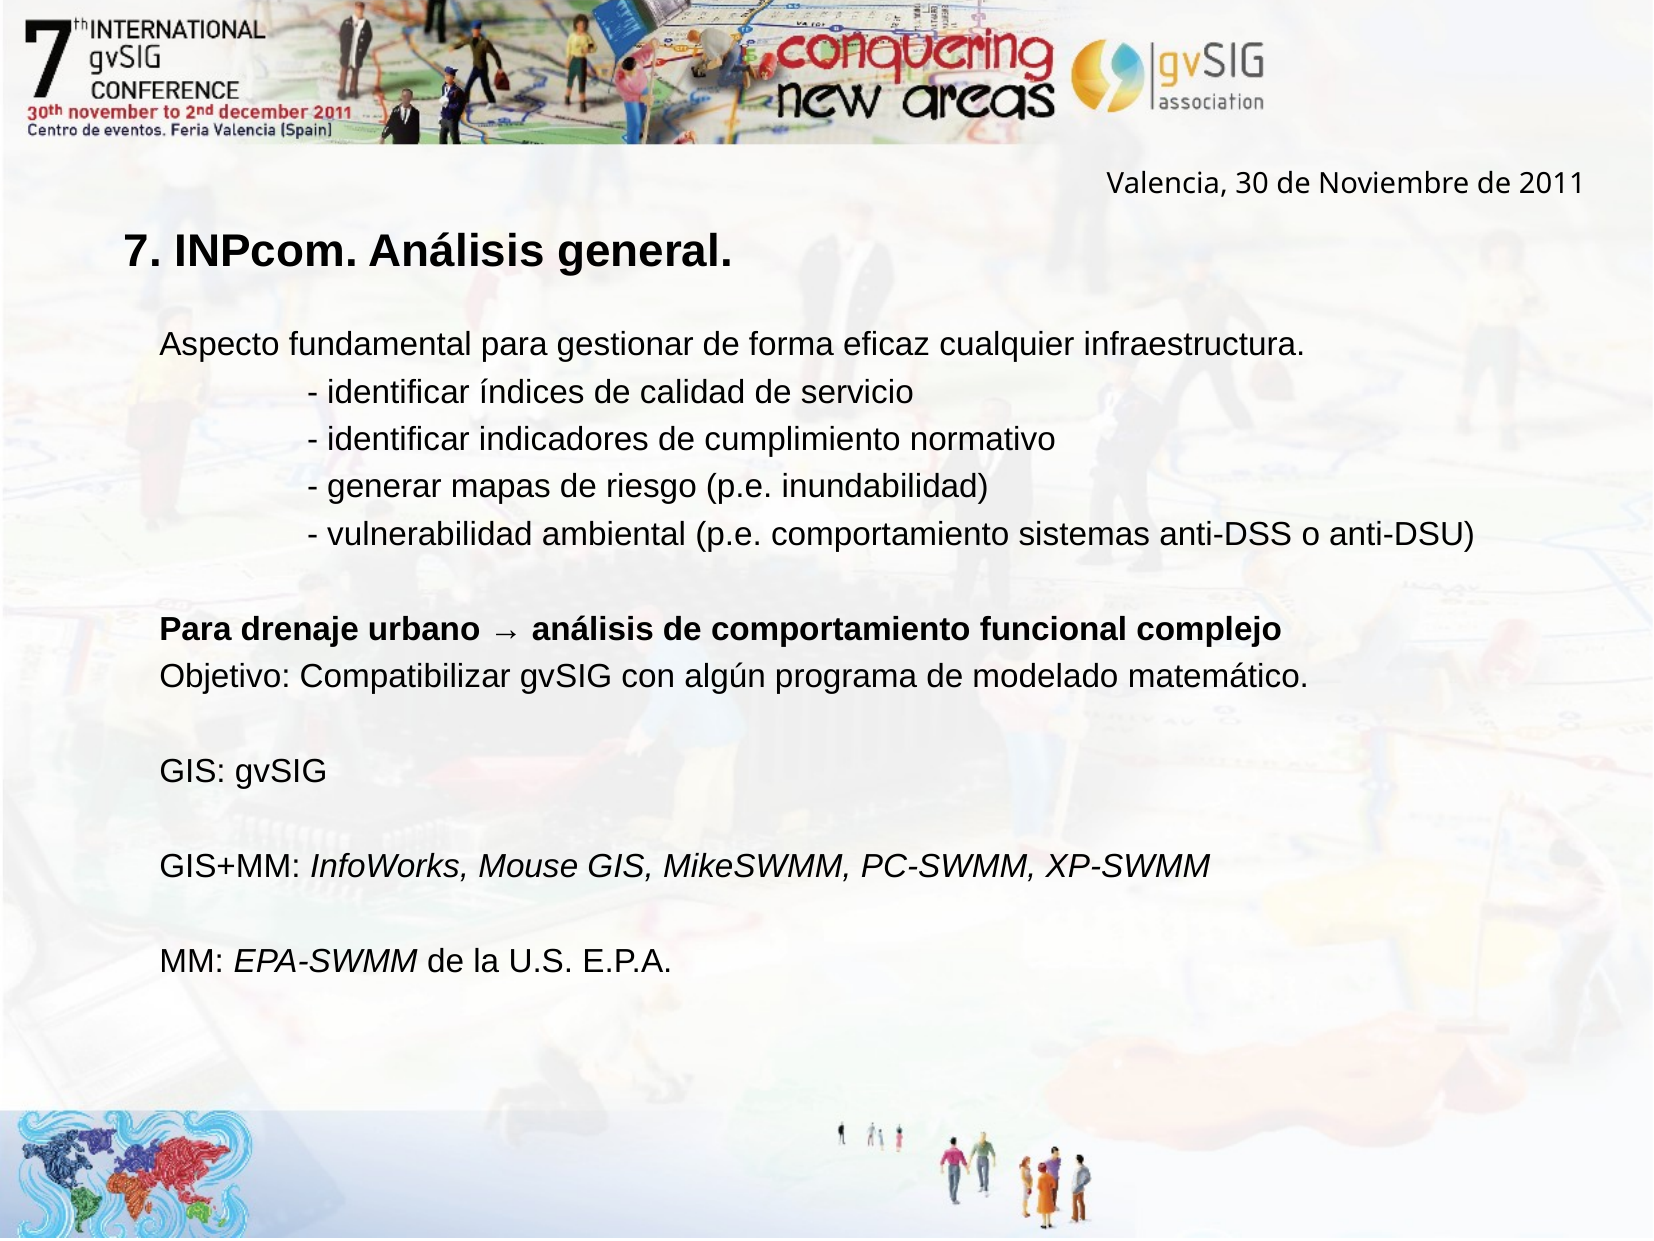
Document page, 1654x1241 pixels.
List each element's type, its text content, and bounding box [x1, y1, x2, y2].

title Valencia, 30 de Noviembre de 2011 [1051, 156, 1642, 207]
picture [0, 0, 1653, 1238]
text_box Aspecto fundamental para gestionar de forma eficaz cualquier infraestructura. - identificar índices de calidad de servicio - identificar indicadores de cumplimiento normativo - generar mapas de riesgo (p.e. inundabilidad) - vulnerabilidad ambiental (p.e. comportamiento sistemas anti-DSS o anti-DSU) Para drenaje urbano → análisis de comportamiento funcional complejo Objetivo: Compatibilizar gvSIG con algún programa de modelado matemático. GIS: gvSIG GIS+MM: InfoWorks, Mouse GIS, MikeSWMM, PC-SWMM, XP-SWMM MM: EPA-SWMM de la U.S. E.P.A. [159, 325, 1548, 980]
text_box 7. INPcom. Análisis general. [124, 224, 804, 277]
